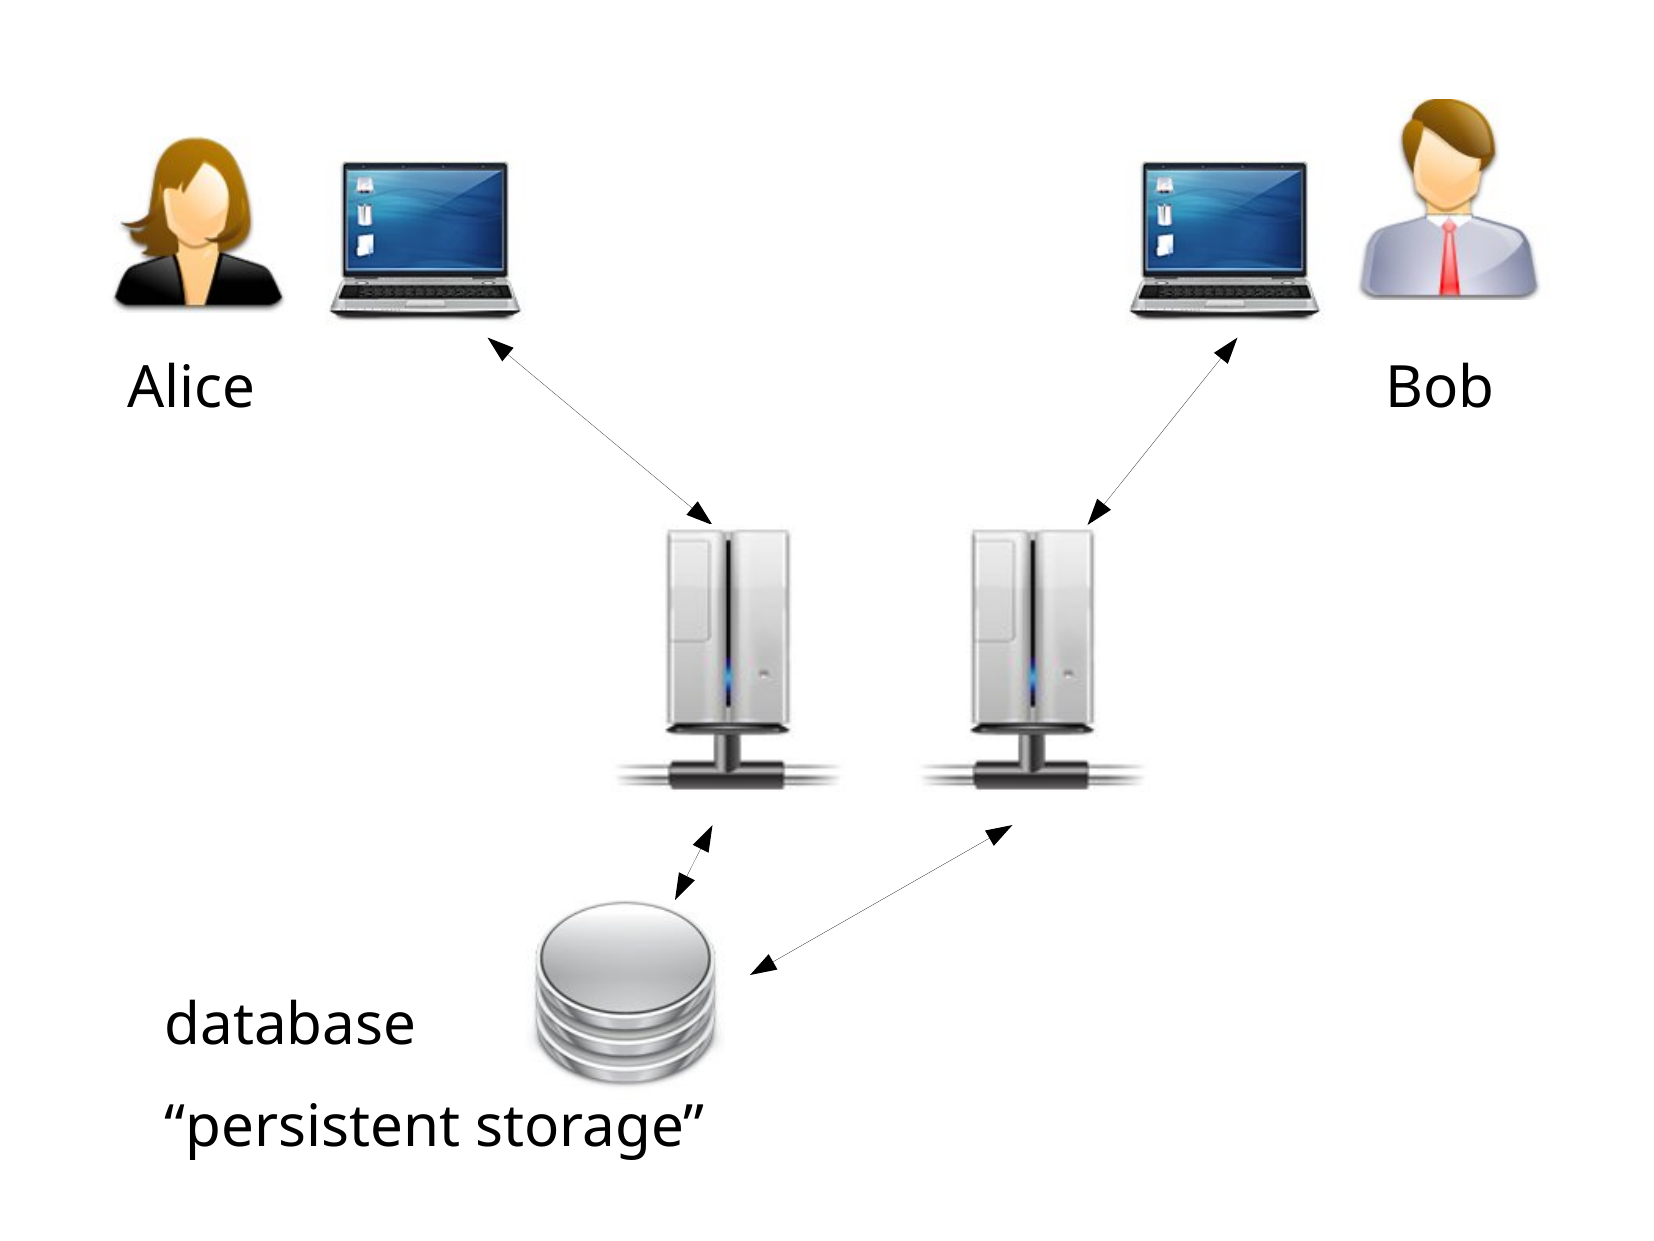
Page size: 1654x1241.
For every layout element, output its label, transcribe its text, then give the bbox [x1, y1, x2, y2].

picture [325, 149, 526, 350]
picture [525, 899, 725, 1076]
text_box database [150, 975, 504, 1061]
text_box Bob [1371, 337, 1538, 424]
picture [100, 112, 301, 313]
picture [1350, 99, 1550, 301]
text_box Alice [112, 337, 279, 424]
picture [595, 524, 863, 792]
picture [1125, 149, 1325, 350]
text_box “persistent storage” [150, 1076, 788, 1163]
picture [900, 524, 1167, 792]
